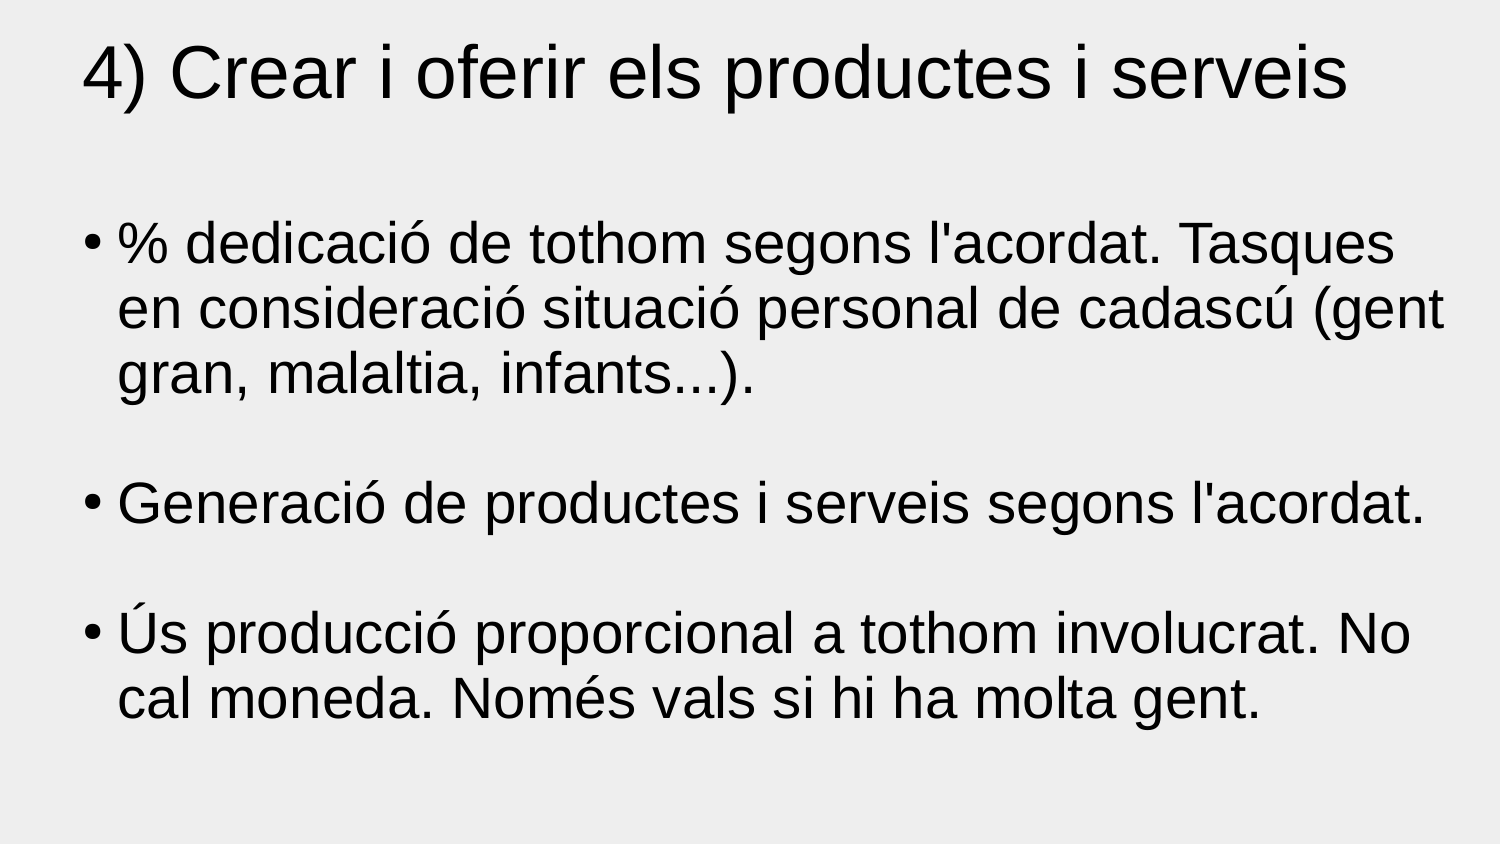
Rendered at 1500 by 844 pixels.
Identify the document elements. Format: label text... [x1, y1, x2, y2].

text_box 4) Crear i oferir els productes i serveis % dedicació de tothom segons l'acordat. Tasques en consideració situació personal de cadascú (gent gran, malaltia, infants...). Generació de productes i serveis segons l'acordat. Ús producció proporcional a tothom involucrat. No cal moneda. Només vals si hi ha molta gent. [67, 23, 1477, 844]
